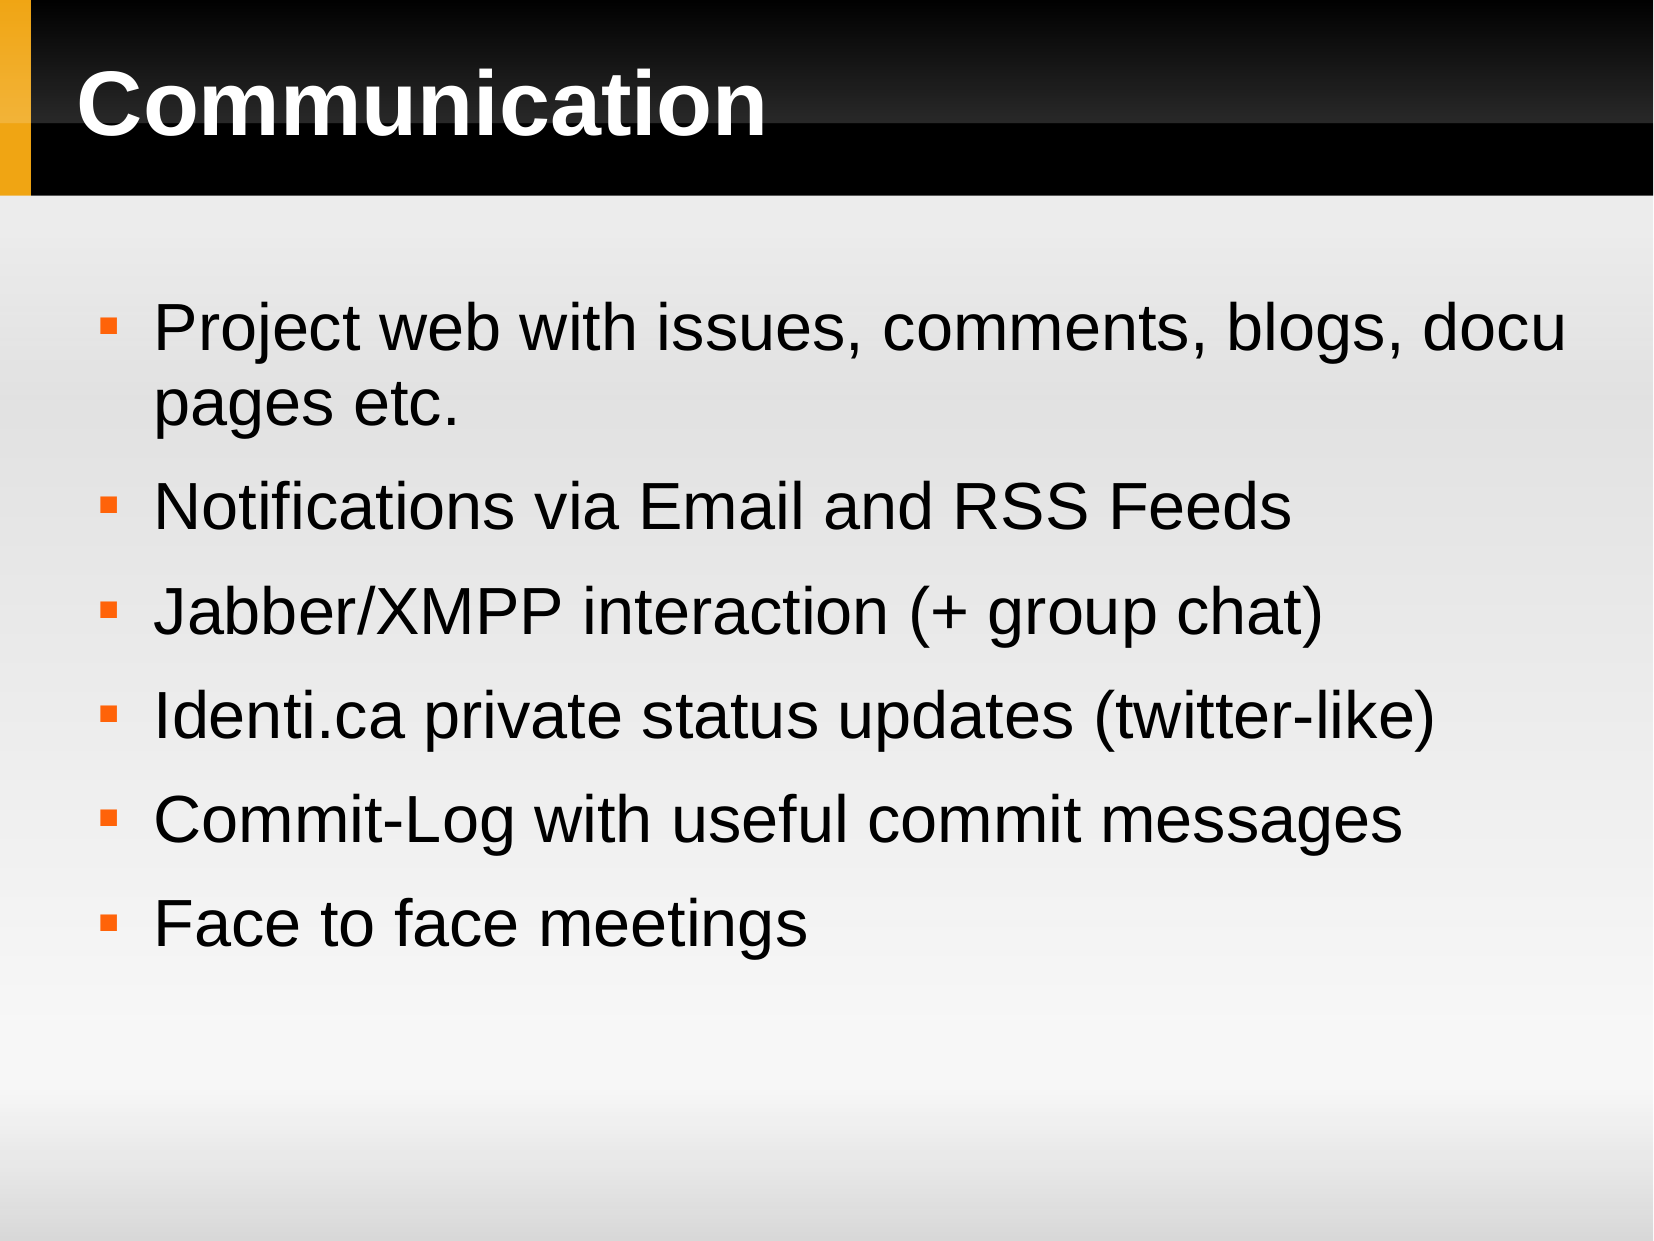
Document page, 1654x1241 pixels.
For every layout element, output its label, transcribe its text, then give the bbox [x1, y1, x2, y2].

title Communication [76, 7, 1565, 200]
picture [0, 0, 1654, 1241]
list Project web with issues, comments, blogs, docu pages etc. Notifications via Email and RSS Feeds Jabber/XMPP interaction (+ group chat) Identi.ca private status updates (twitter-like) Commit-Log with useful commit messages Face to face meetings [82, 290, 1571, 1095]
